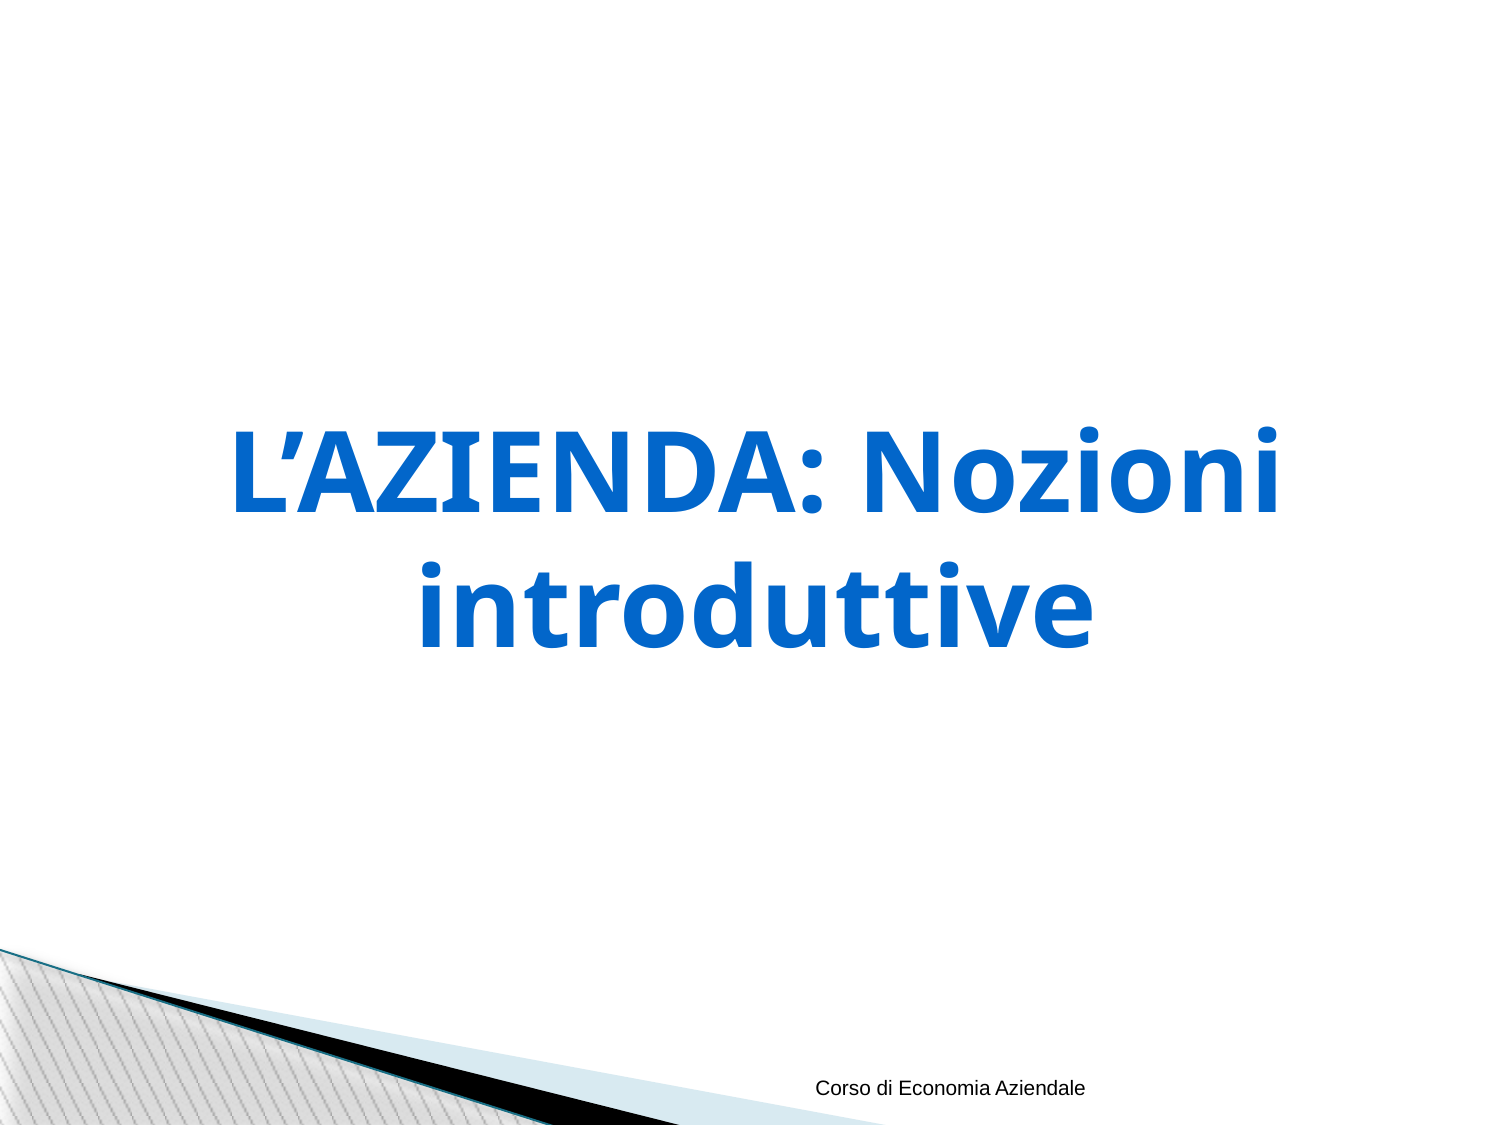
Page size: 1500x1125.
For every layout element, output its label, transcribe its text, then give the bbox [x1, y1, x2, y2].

text_box L’AZIENDA: Nozioni introduttive [88, 172, 1424, 764]
footer Corso di Economia Aziendale [572, 1046, 1101, 1107]
